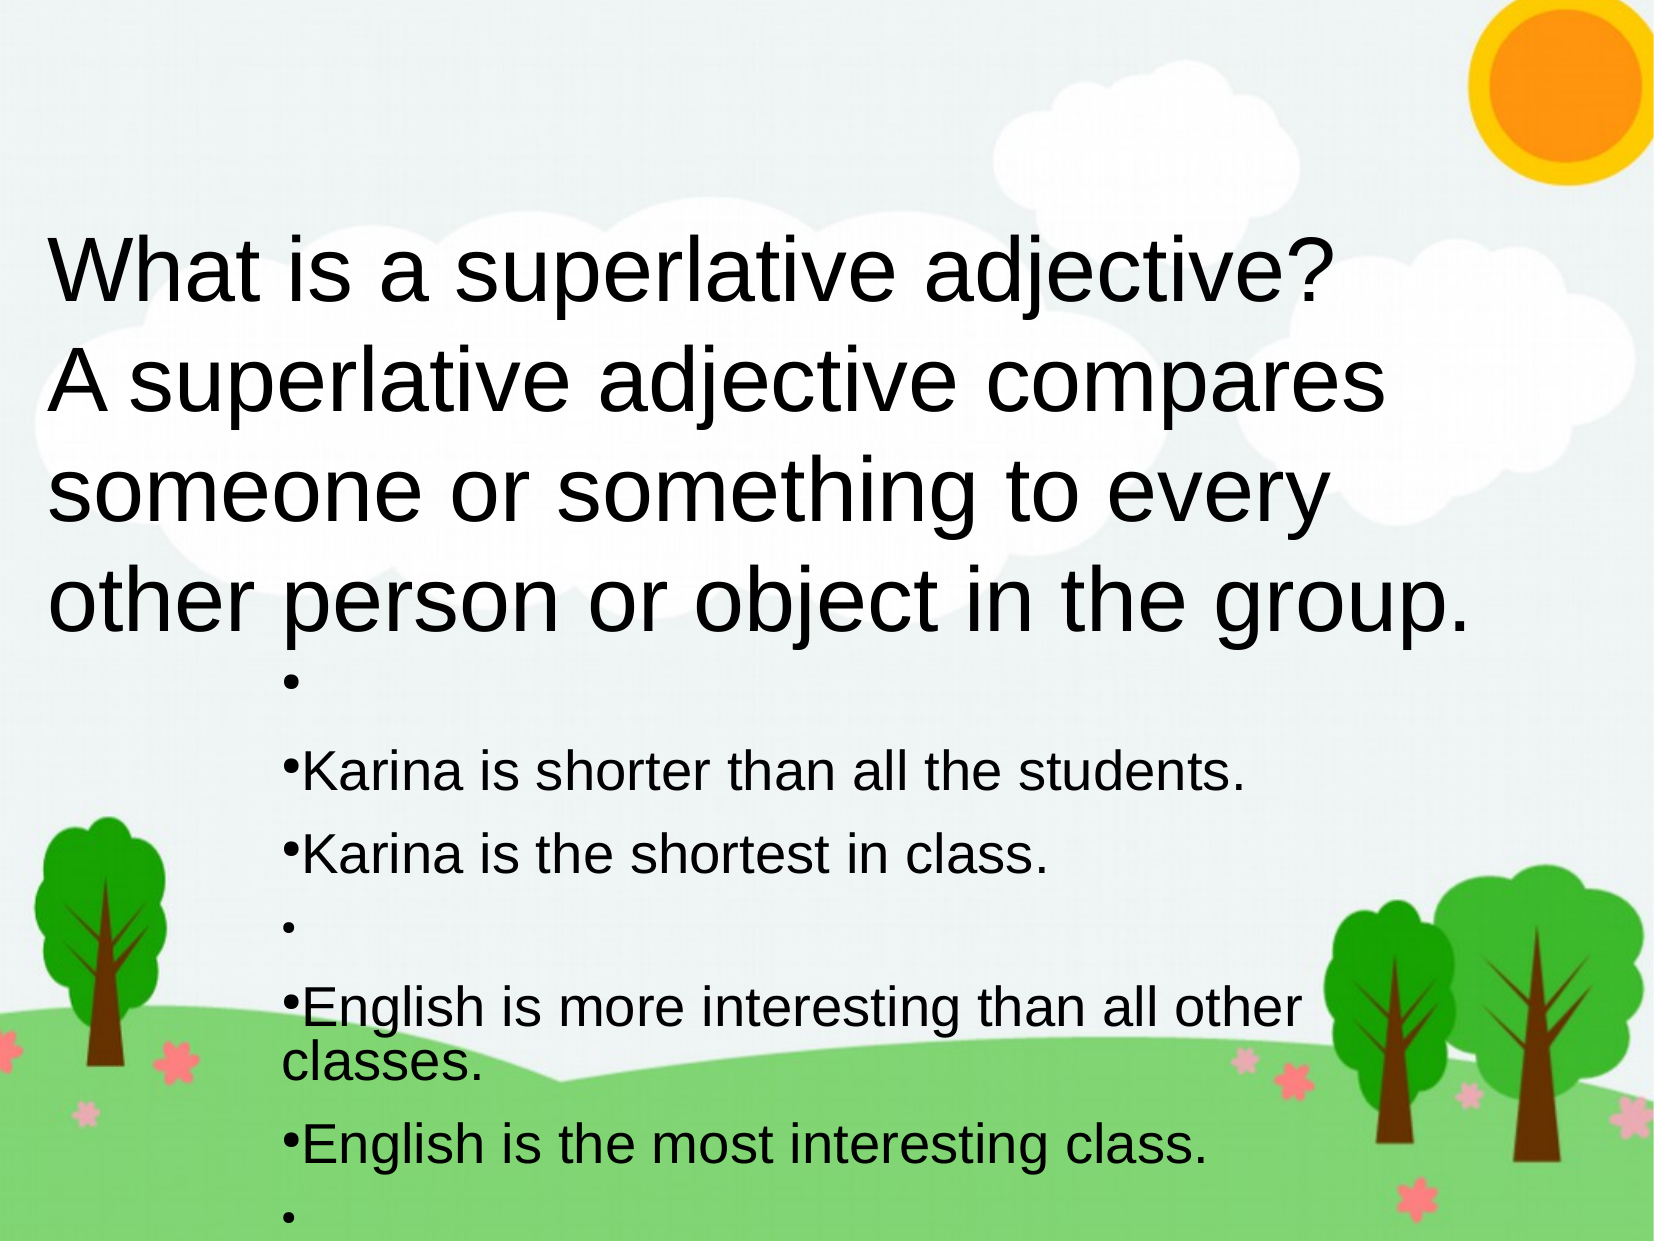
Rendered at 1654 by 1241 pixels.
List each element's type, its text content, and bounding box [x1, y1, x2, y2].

title What is a superlative adjective? A superlative adjective compares someone or something to every other person or object in the group. [47, 173, 1512, 687]
list Karina is shorter than all the students. Karina is the shortest in class. English is more interesting than all other classes. English is the most interesting class. [281, 650, 1331, 1191]
